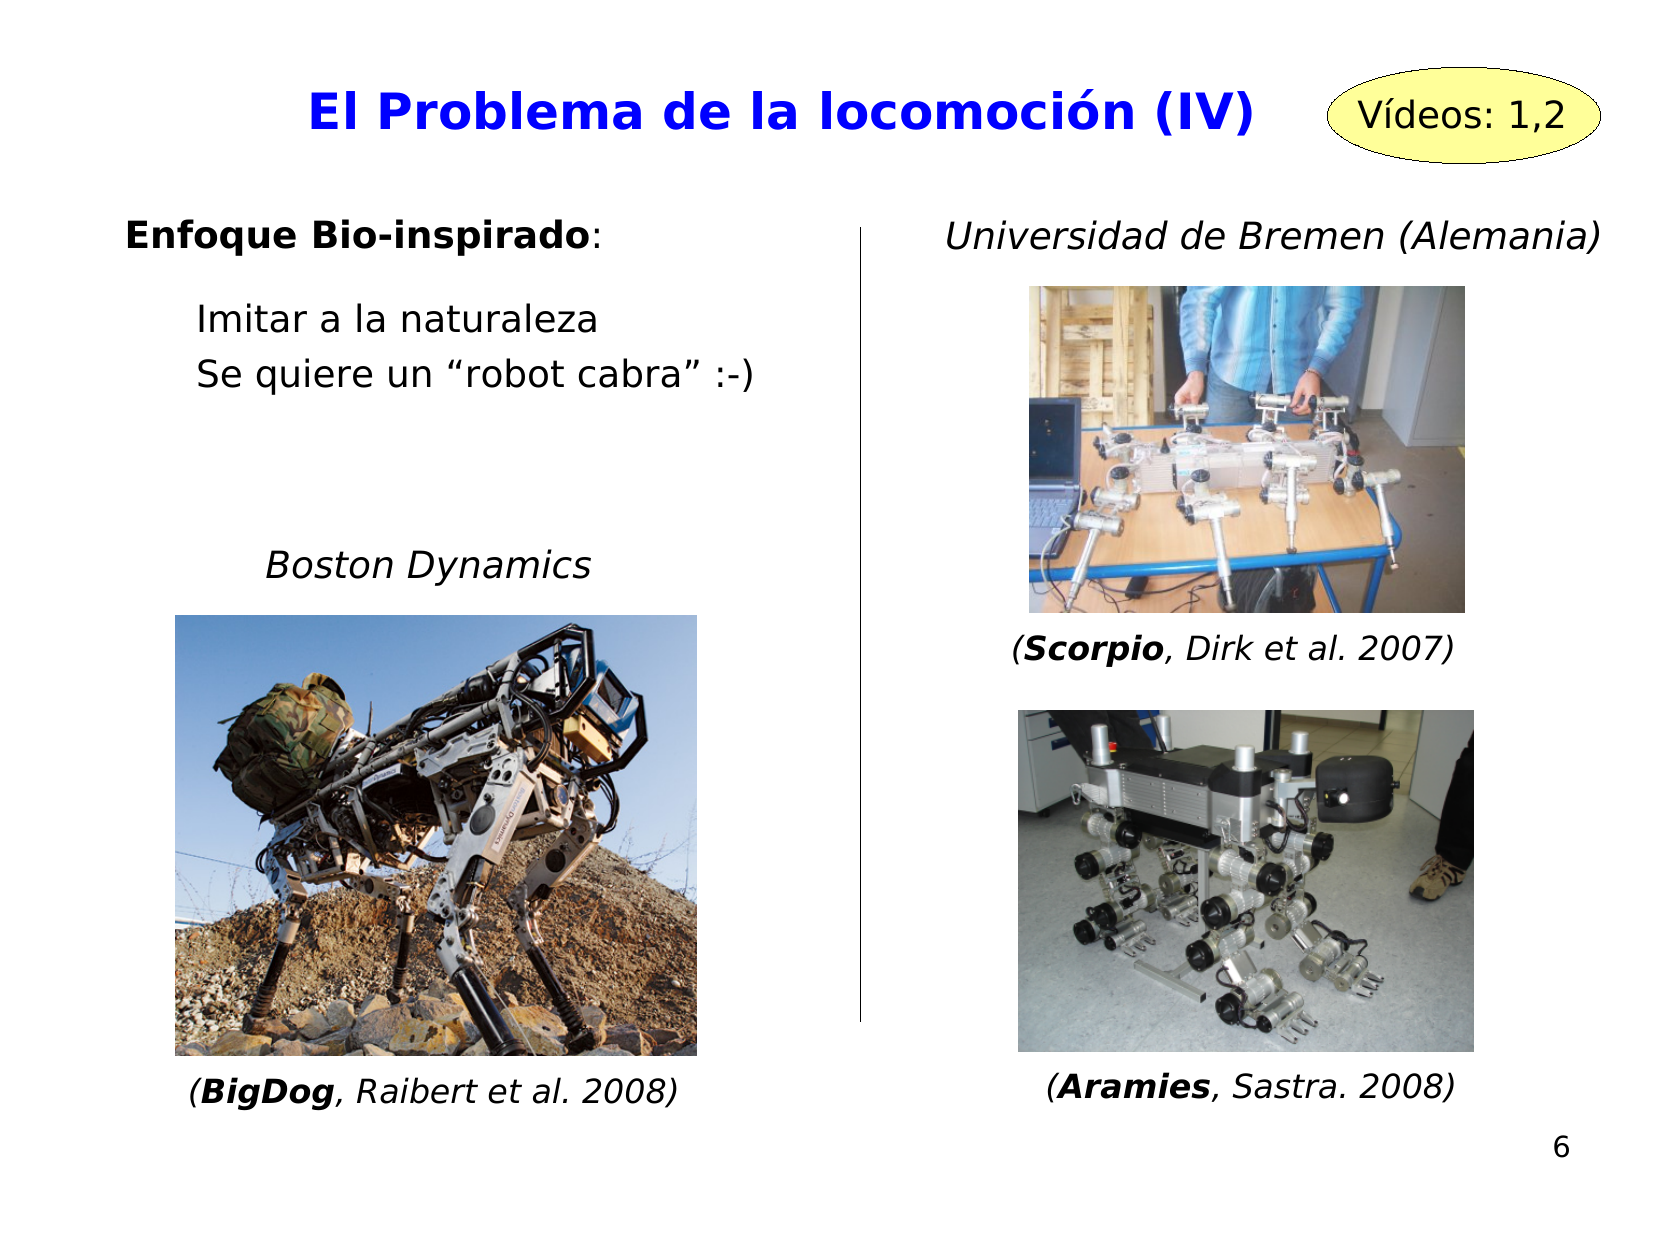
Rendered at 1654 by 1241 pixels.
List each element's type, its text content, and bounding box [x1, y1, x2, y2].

text_box Boston Dynamics [250, 535, 608, 595]
picture [175, 615, 697, 1056]
text_box Enfoque Bio-inspirado: [109, 206, 631, 265]
text_box [1327, 93, 1342, 138]
text_box Vídeos: 1,2 [1342, 86, 1582, 145]
text_box [1582, 91, 1601, 140]
text_box El Problema de la locomoción (IV) [293, 76, 1273, 150]
text_box (Aramies, Sastra. 2008) [1030, 1060, 1473, 1114]
text_box [1355, 145, 1572, 164]
text_box (BigDog, Raibert et al. 2008) [173, 1065, 696, 1119]
text_box [1355, 67, 1573, 86]
text_box Imitar a la naturaleza Se quiere un “robot cabra” :-) [169, 289, 784, 404]
text_box (Scorpio, Dirk et al. 2007) [996, 622, 1472, 676]
text_box Universidad de Bremen (Alemania) [930, 207, 1619, 266]
picture [1018, 710, 1474, 1052]
picture [1029, 286, 1465, 614]
